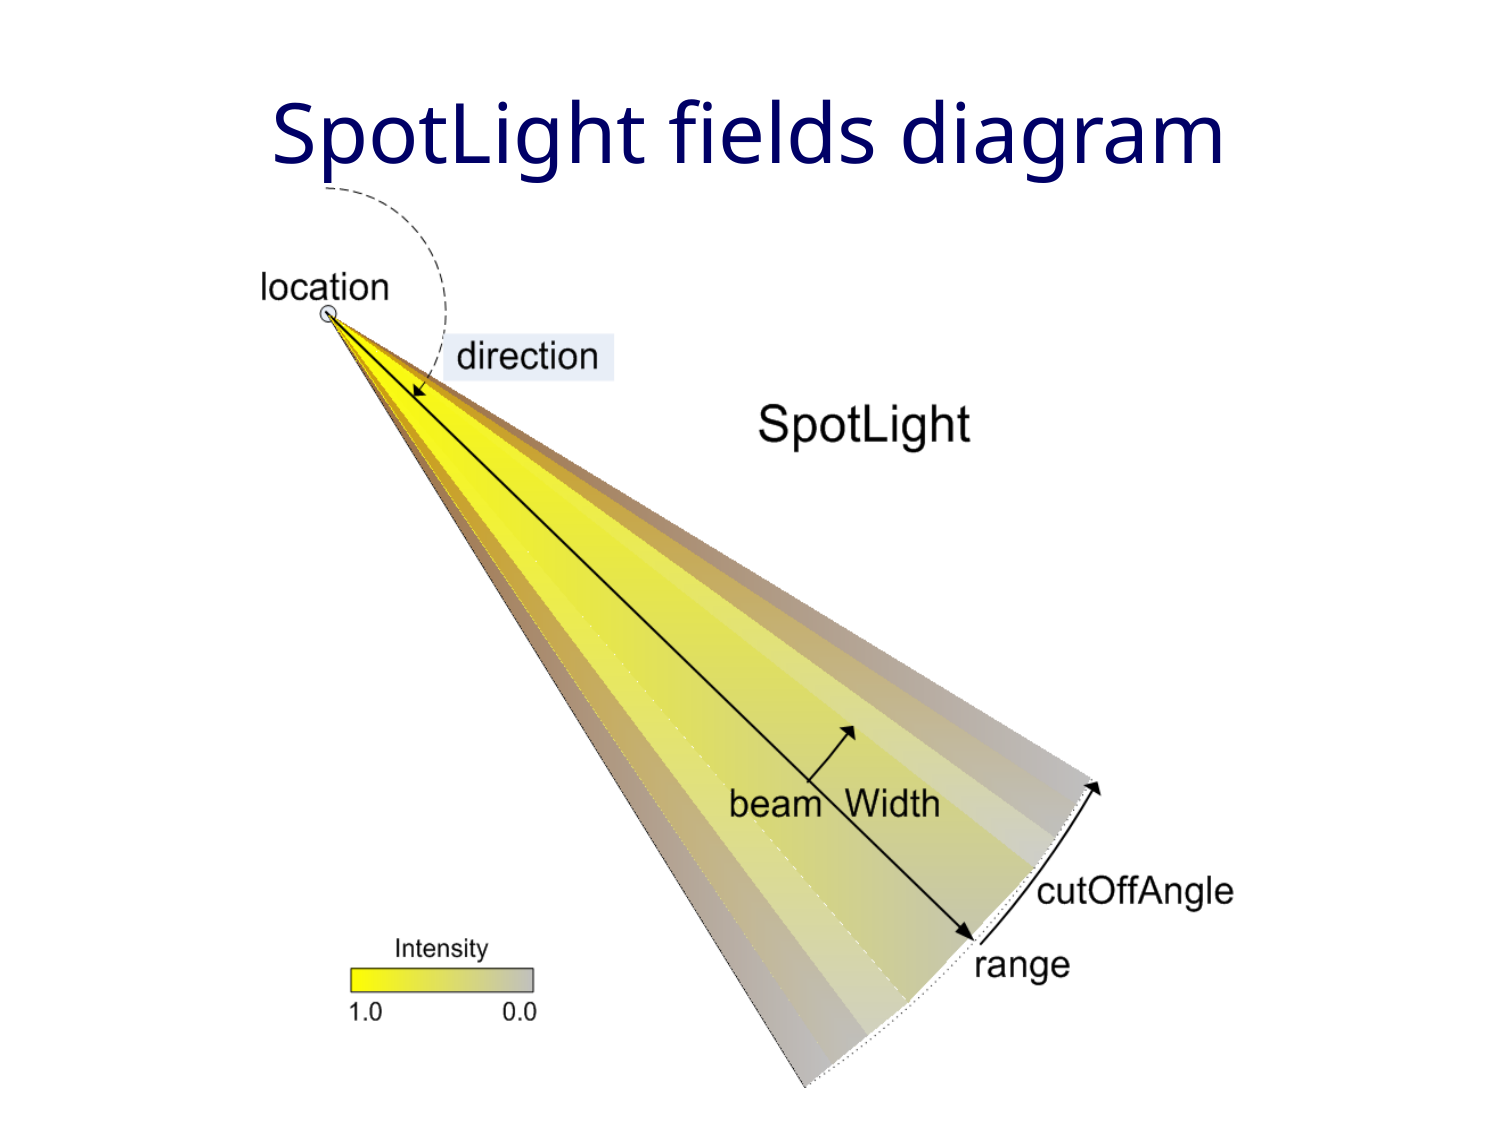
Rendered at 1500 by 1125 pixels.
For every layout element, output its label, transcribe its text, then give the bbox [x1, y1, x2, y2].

title SpotLight fields diagram [112, 37, 1388, 226]
picture [260, 187, 1236, 1088]
